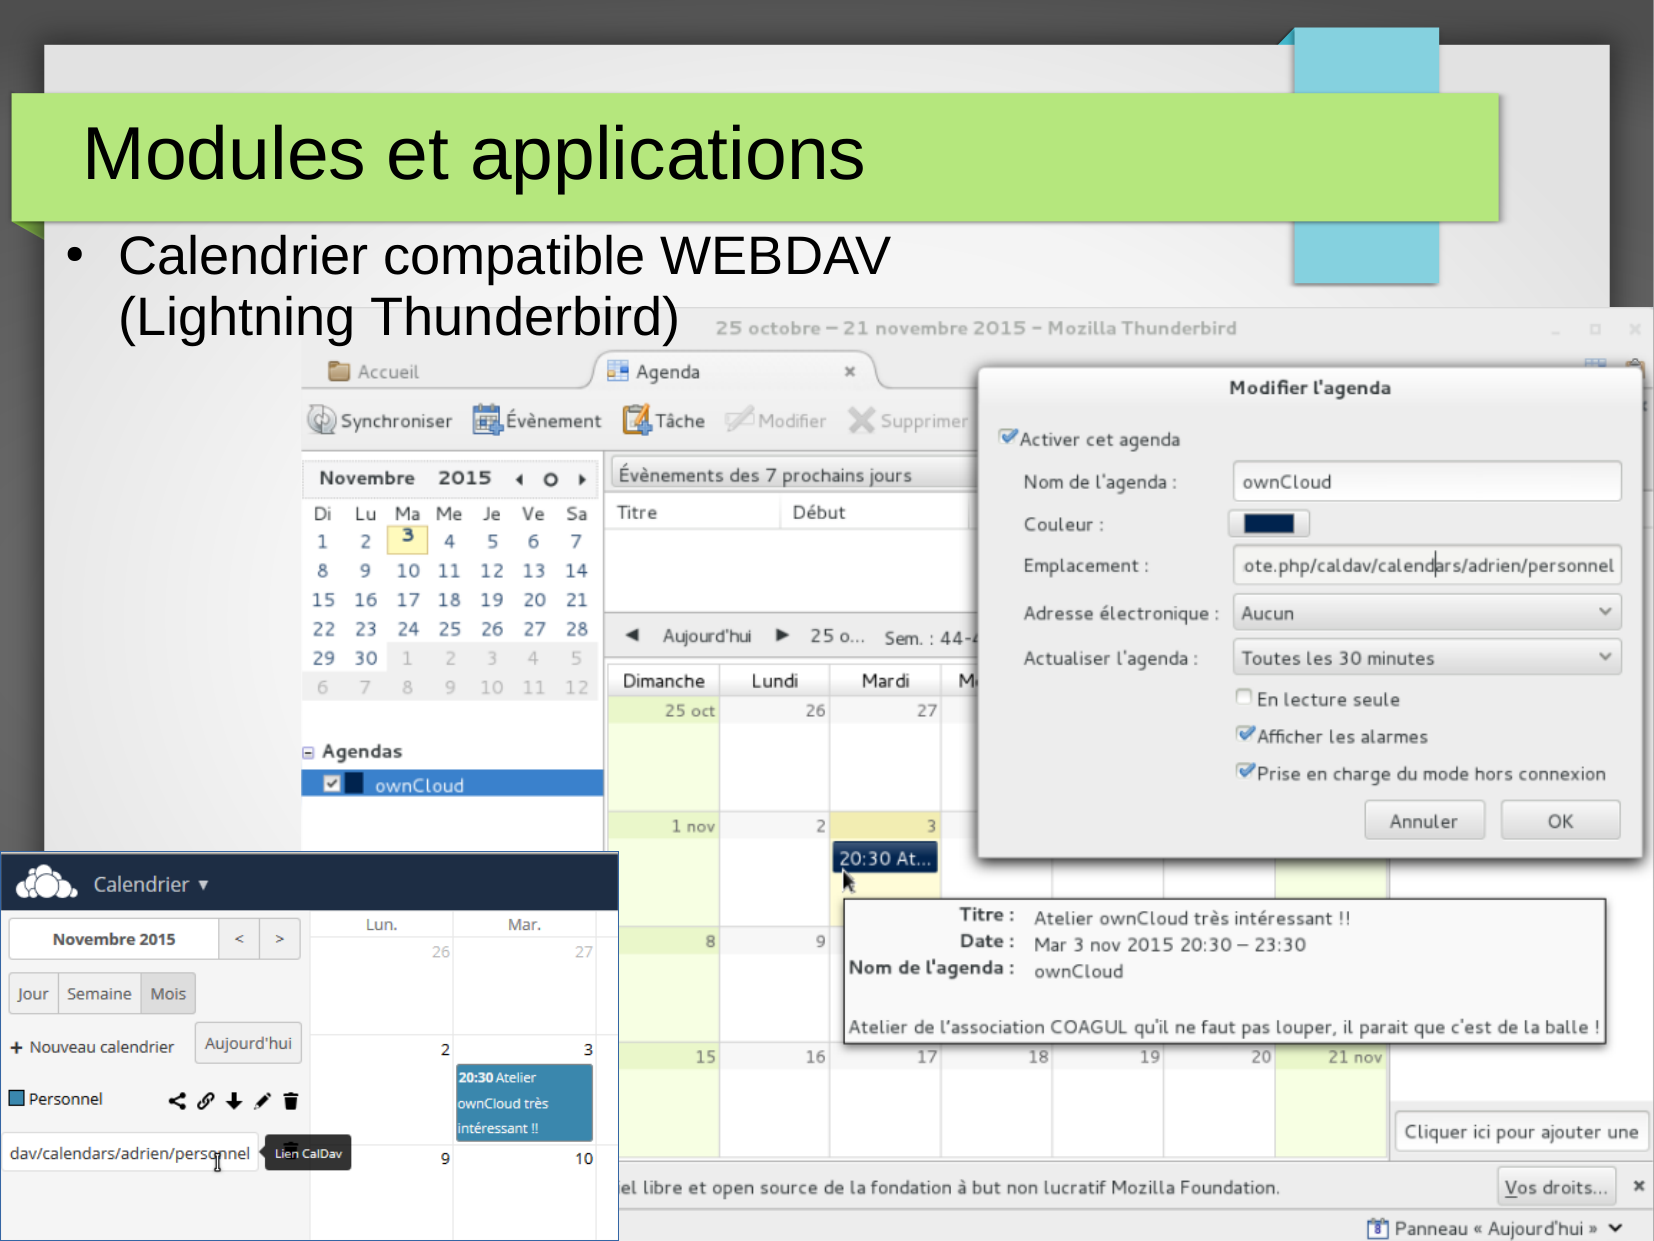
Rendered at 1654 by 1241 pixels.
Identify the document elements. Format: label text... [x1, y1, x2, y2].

title Modules et applications [82, 94, 1264, 213]
list Calendrier compatible WEBDAV (Lightning Thunderbird) [47, 225, 969, 390]
picture [0, 0, 1654, 1241]
